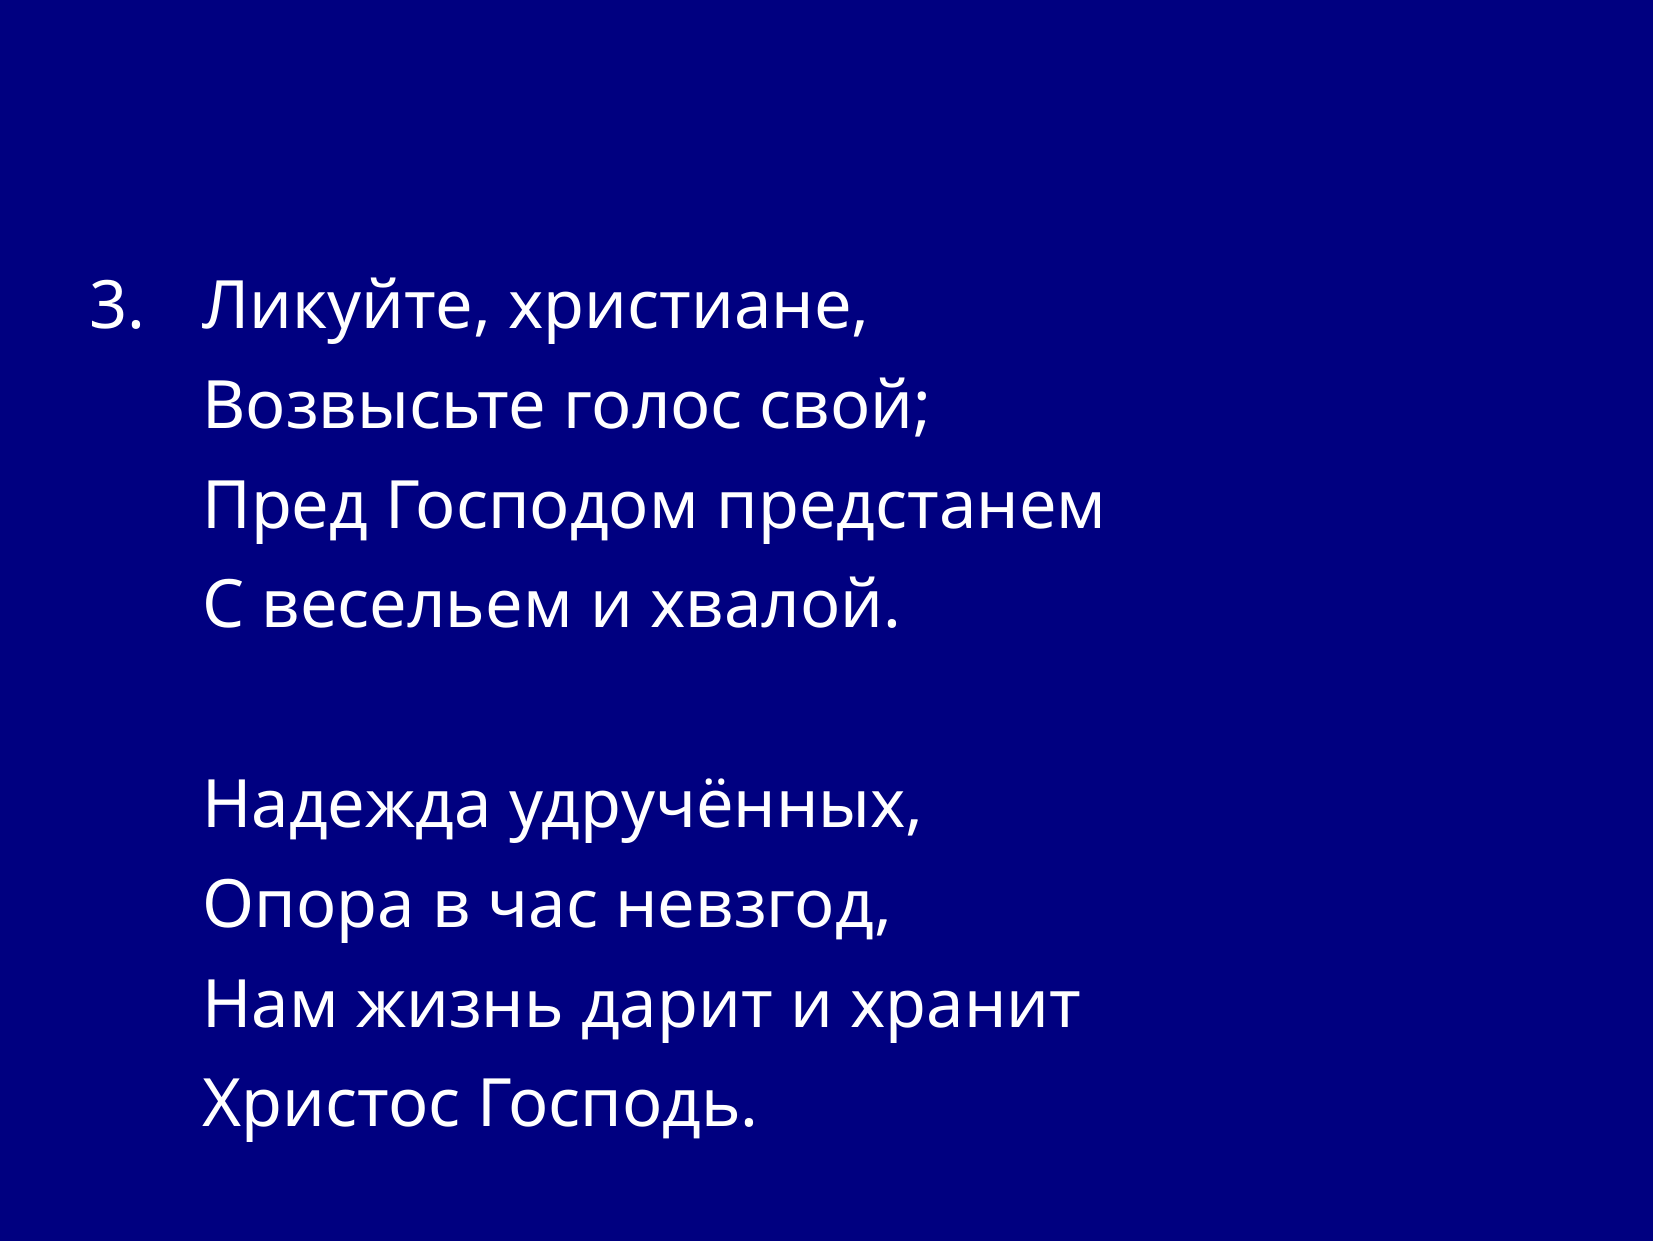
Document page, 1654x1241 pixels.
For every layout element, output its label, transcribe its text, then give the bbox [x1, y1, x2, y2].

text_box 3. Ликуйте, христиане, Возвысьте голос свой; Пред Господом предстанем С весельем и хвалой. Надежда удручённых, Опора в час невзгод, Нам жизнь дарит и хранит Христос Господь. [75, 150, 1576, 1163]
